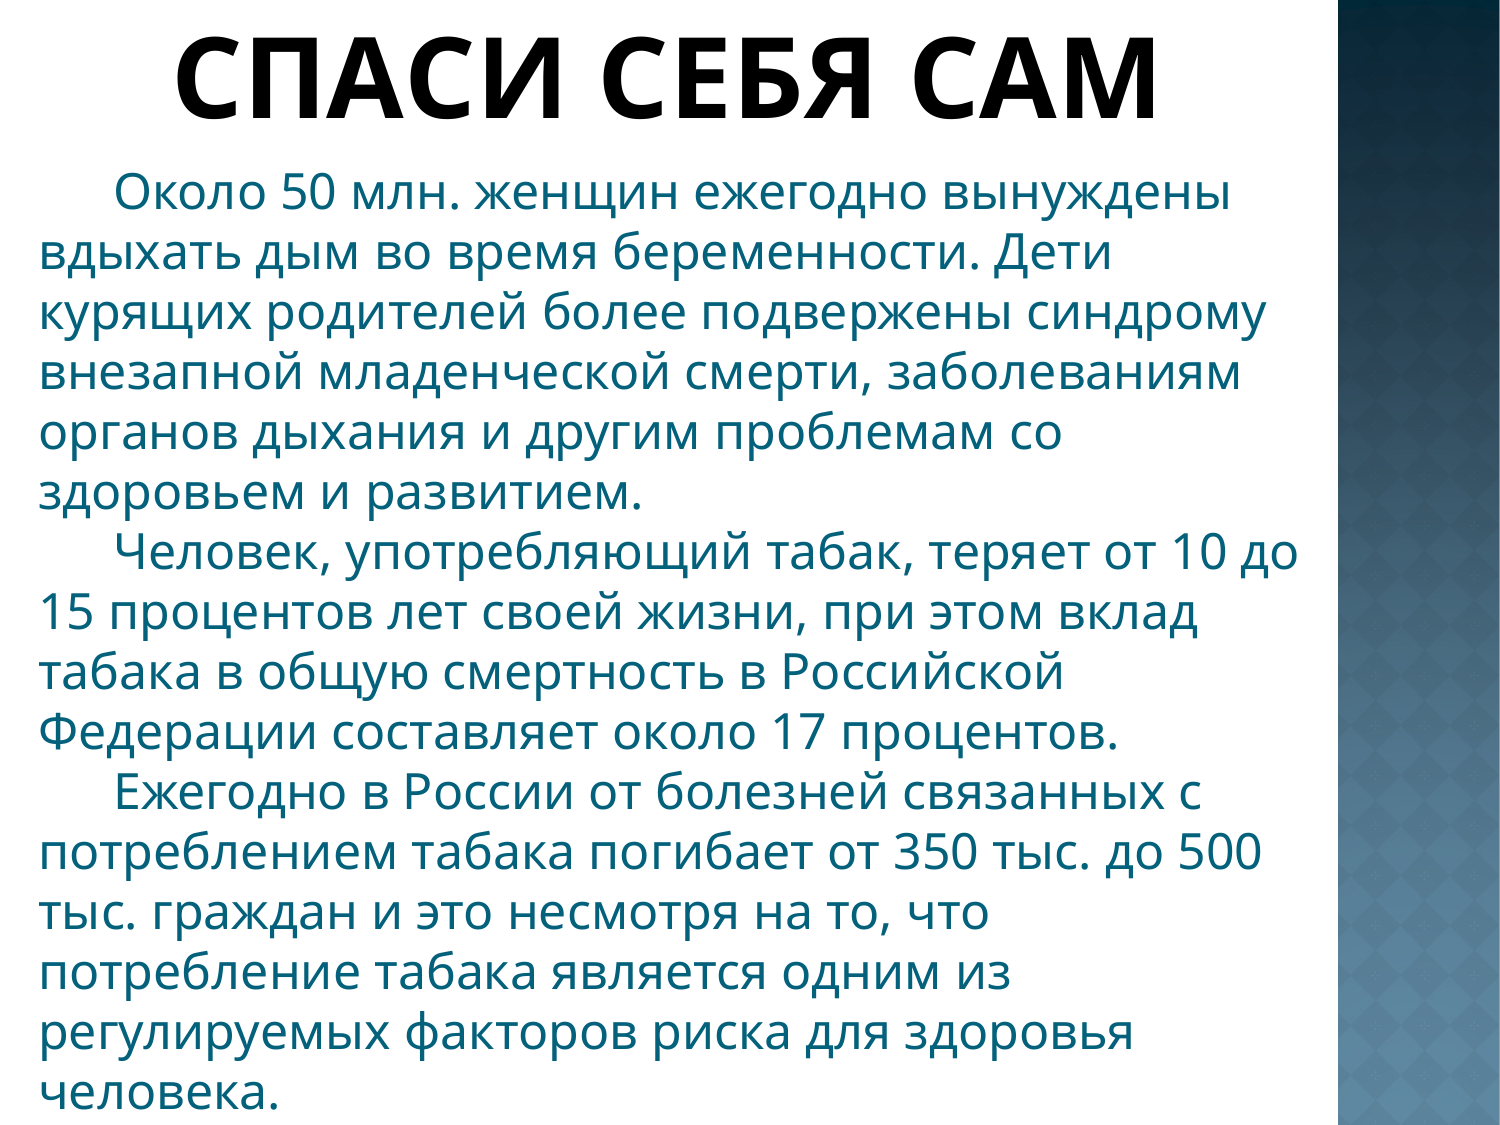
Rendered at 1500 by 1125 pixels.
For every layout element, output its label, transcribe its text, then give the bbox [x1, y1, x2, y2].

text_box Около 50 млн. женщин ежегодно вынуждены вдыхать дым во время беременности. Дети курящих родителей более подвержены синдрому внезапной младенческой смерти, заболеваниям органов дыхания и другим проблемам со здоровьем и развитием. Человек, употребляющий табак, теряет от 10 до 15 процентов лет своей жизни, при этом вклад табака в общую смертность в Российской Федерации составляет около 17 процентов. Ежегодно в России от болезней связанных с потреблением табака погибает от 350 тыс. до 500 тыс. граждан и это несмотря на то, что потребление табака является одним из регулируемых факторов риска для здоровья человека. [23, 152, 1324, 1125]
title Спаси себя сам [0, 0, 1336, 141]
